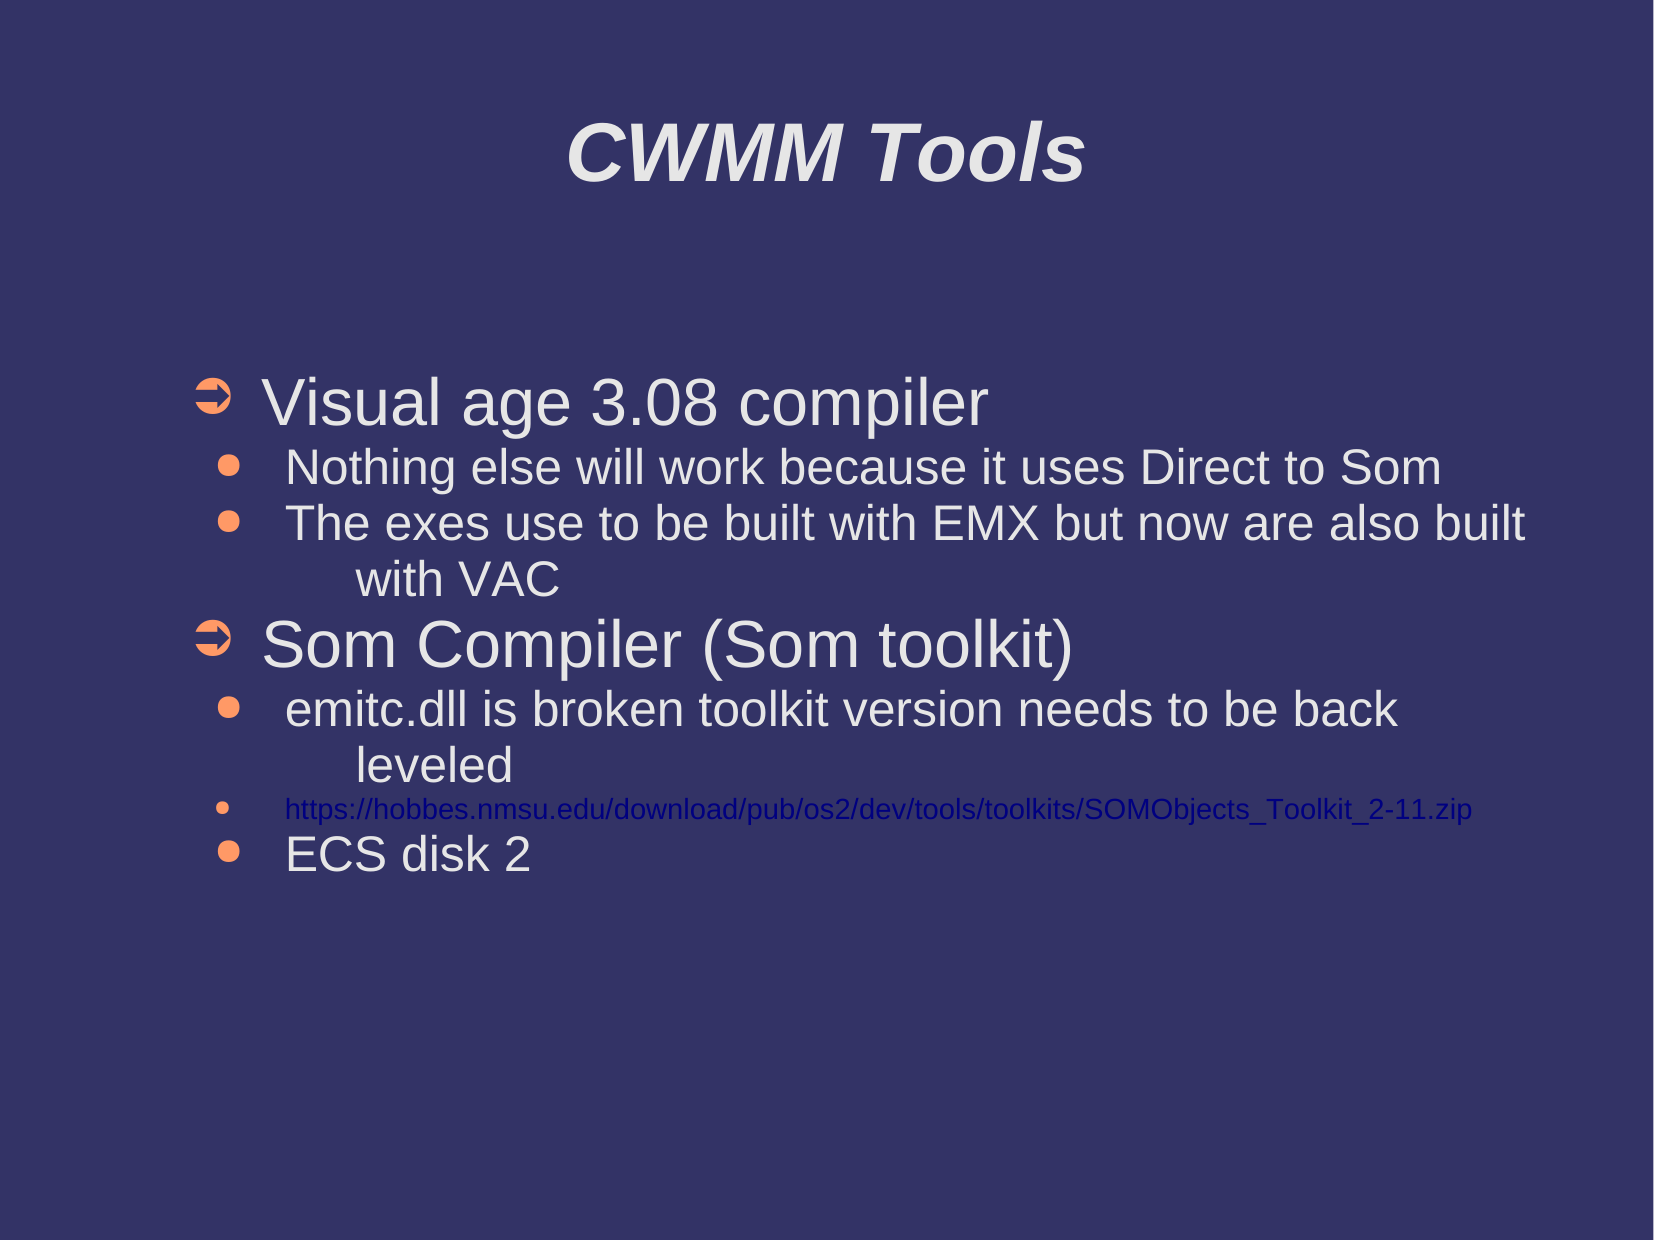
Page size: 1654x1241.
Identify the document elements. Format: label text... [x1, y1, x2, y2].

title CWMM Tools [82, 49, 1571, 257]
list Visual age 3.08 compiler Nothing else will work because it uses Direct to Som The exes use to be built with EMX but now are also built with VAC Som Compiler (Som toolkit) emitc.dll is broken toolkit version needs to be back leveled https://hobbes.nmsu.edu/download/pub/os2/dev/tools/toolkits/SOMObjects_Toolkit_2-11.zip ECS disk 2 [178, 364, 1570, 1147]
